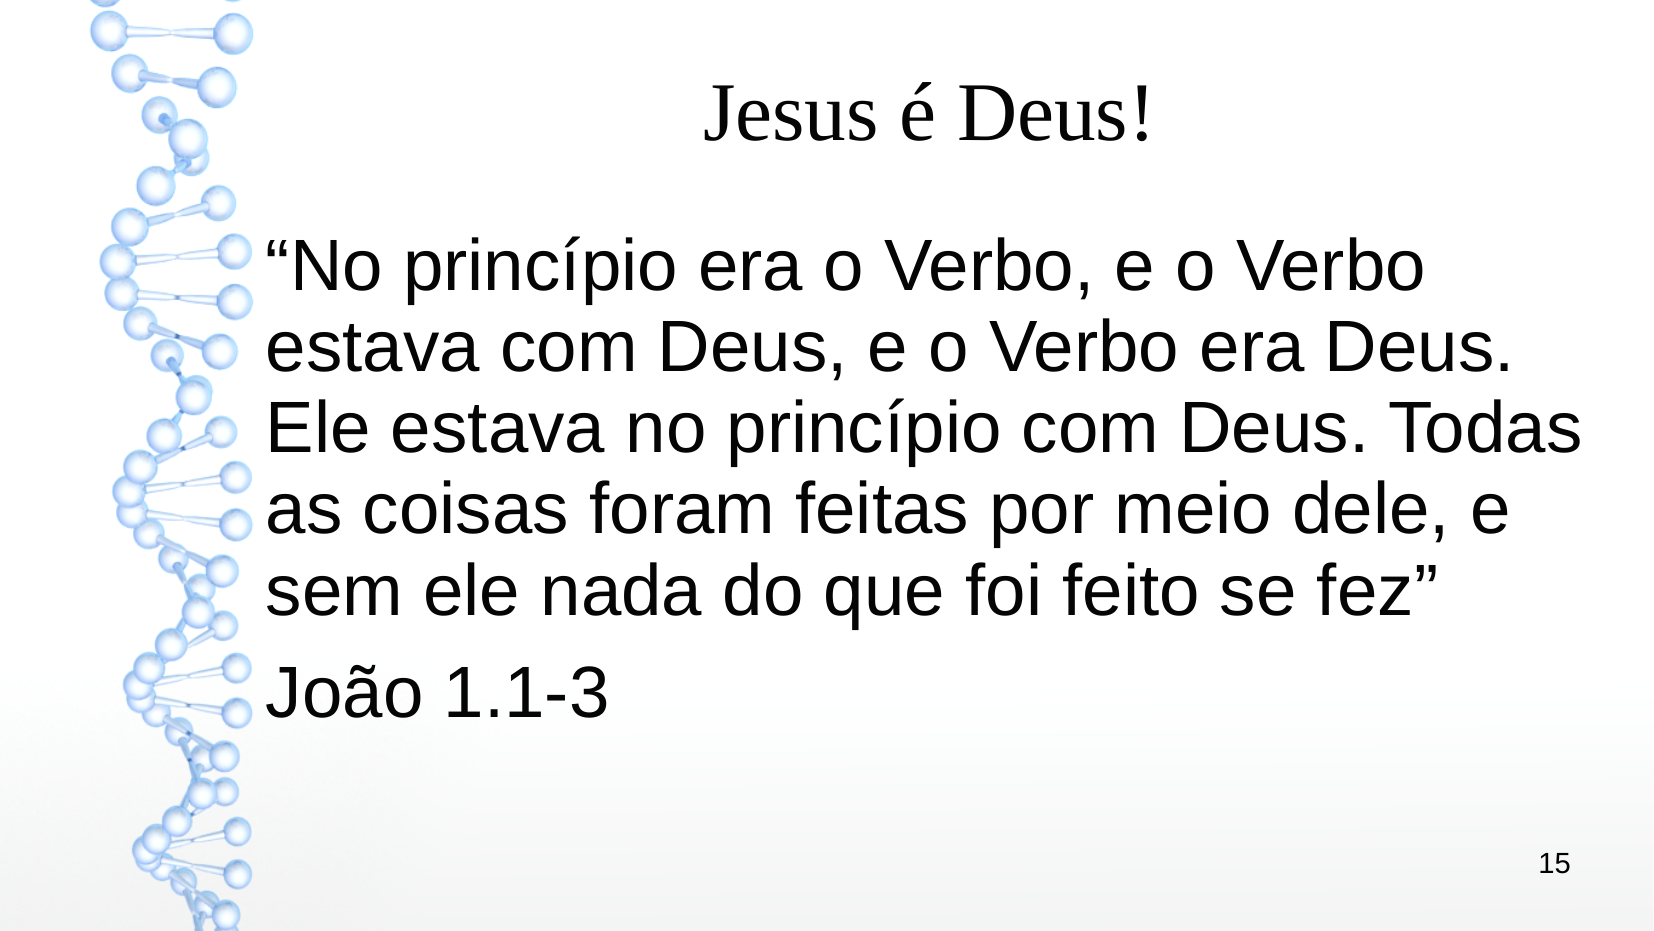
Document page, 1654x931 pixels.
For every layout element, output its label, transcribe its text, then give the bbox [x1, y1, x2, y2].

list “No princípio era o Verbo, e o Verbo estava com Deus, e o Verbo era Deus. Ele estava no princípio com Deus. Todas as coisas foram feitas por meio dele, e sem ele nada do que foi feito se fez” João 1.1-3 [265, 224, 1595, 764]
title Jesus é Deus! [265, 35, 1595, 189]
picture [0, 0, 1654, 931]
